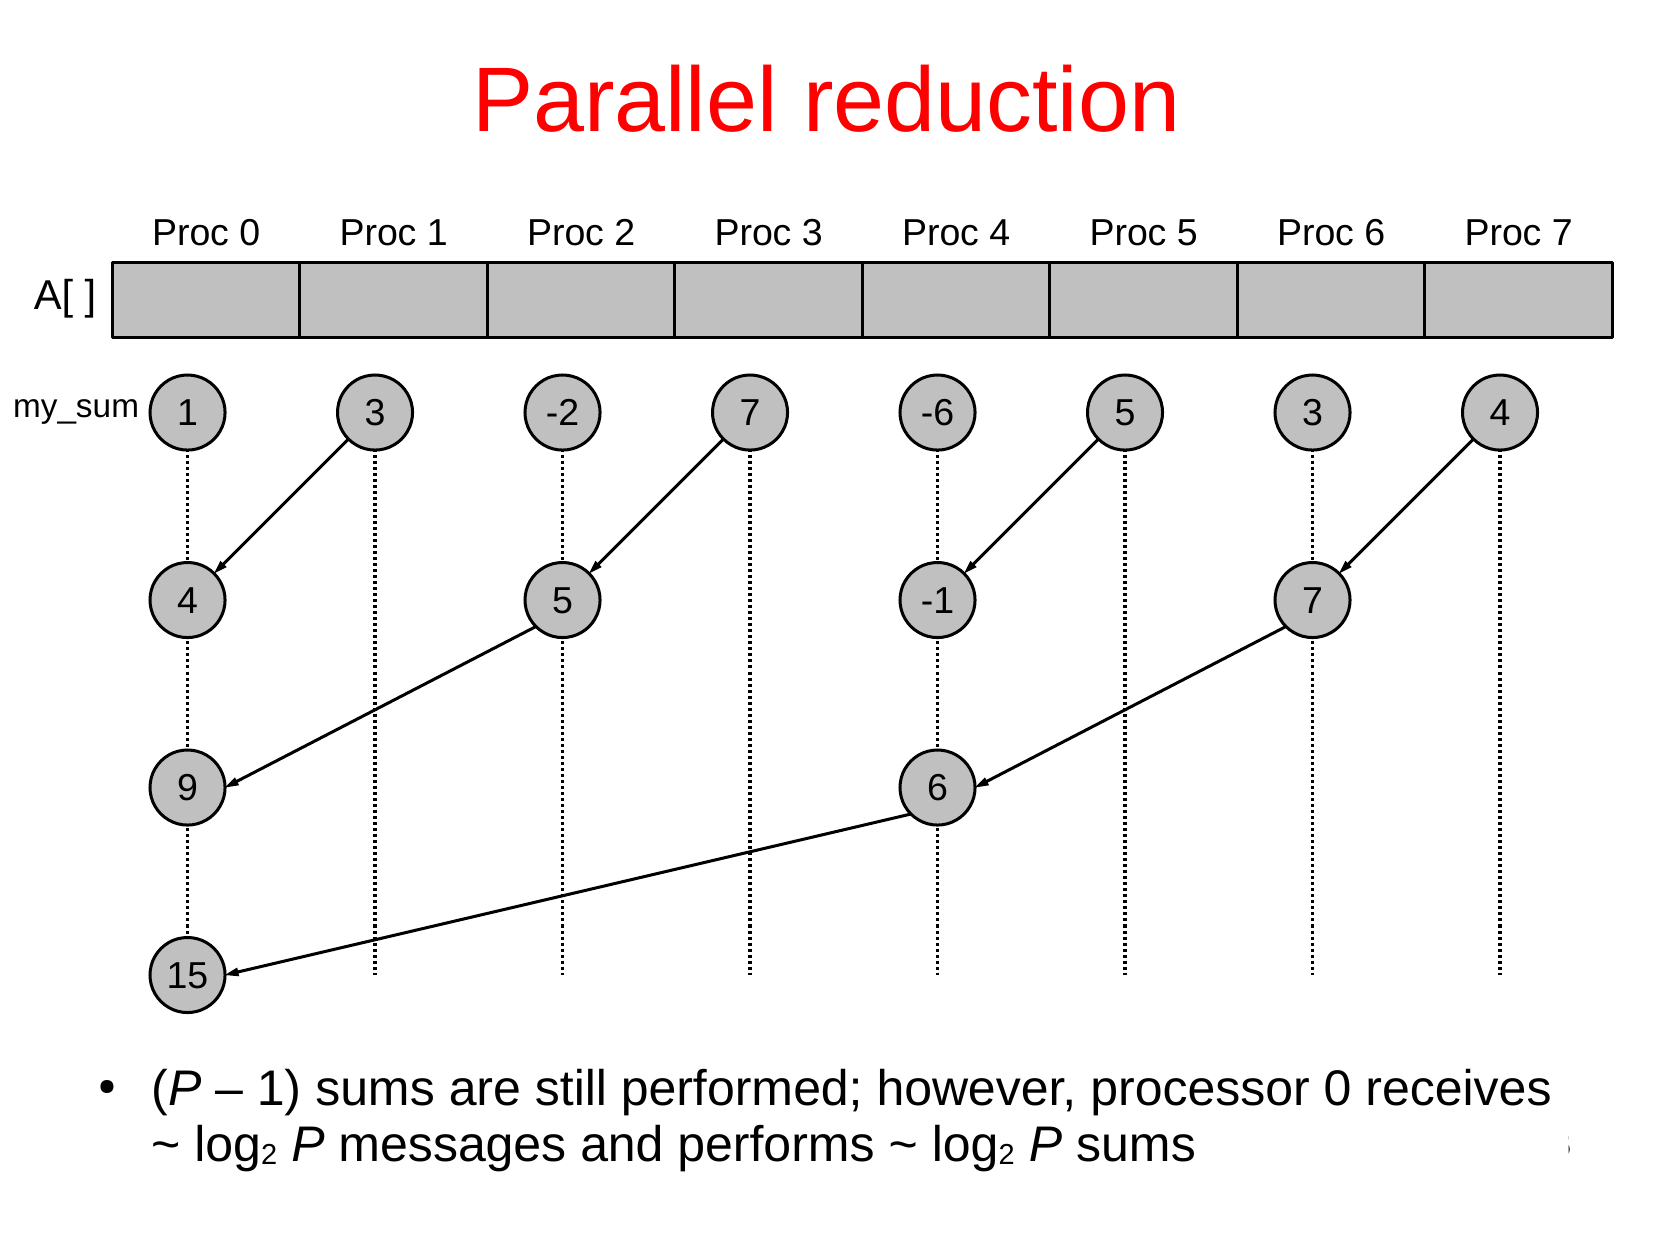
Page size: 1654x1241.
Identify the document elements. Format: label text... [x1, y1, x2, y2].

list (P – 1) sums are still performed; however, processor 0 receives ~ log2 P messages and performs ~ log2 P sums [80, 1060, 1569, 1205]
text_box 7 [1275, 562, 1351, 638]
text_box -1 [900, 562, 976, 638]
text_box -2 [525, 375, 601, 451]
text_box Proc 7 [1425, 202, 1613, 263]
text_box Proc 6 [1237, 202, 1425, 263]
text_box 3 [1275, 375, 1351, 451]
text_box Proc 5 [1050, 202, 1237, 263]
text_box -6 [900, 375, 976, 451]
text_box Proc 2 [487, 202, 675, 263]
title Parallel reduction [82, 48, 1571, 152]
text_box 15 [150, 937, 225, 1013]
text_box [113, 262, 1613, 338]
text_box 4 [150, 562, 226, 638]
text_box 9 [150, 750, 226, 826]
text_box Proc 1 [300, 202, 487, 263]
text_box 6 [900, 750, 976, 826]
text_box 3 [337, 375, 413, 451]
text_box 5 [525, 562, 601, 638]
text_box Proc 0 [112, 202, 300, 263]
text_box 5 [1087, 375, 1163, 451]
text_box Proc 4 [862, 202, 1050, 263]
text_box Proc 3 [675, 202, 862, 263]
text_box A[ ] [17, 262, 113, 338]
text_box 1 [150, 375, 226, 451]
text_box 4 [1462, 375, 1538, 451]
text_box 7 [712, 375, 788, 451]
text_box my_sum [0, 378, 156, 454]
